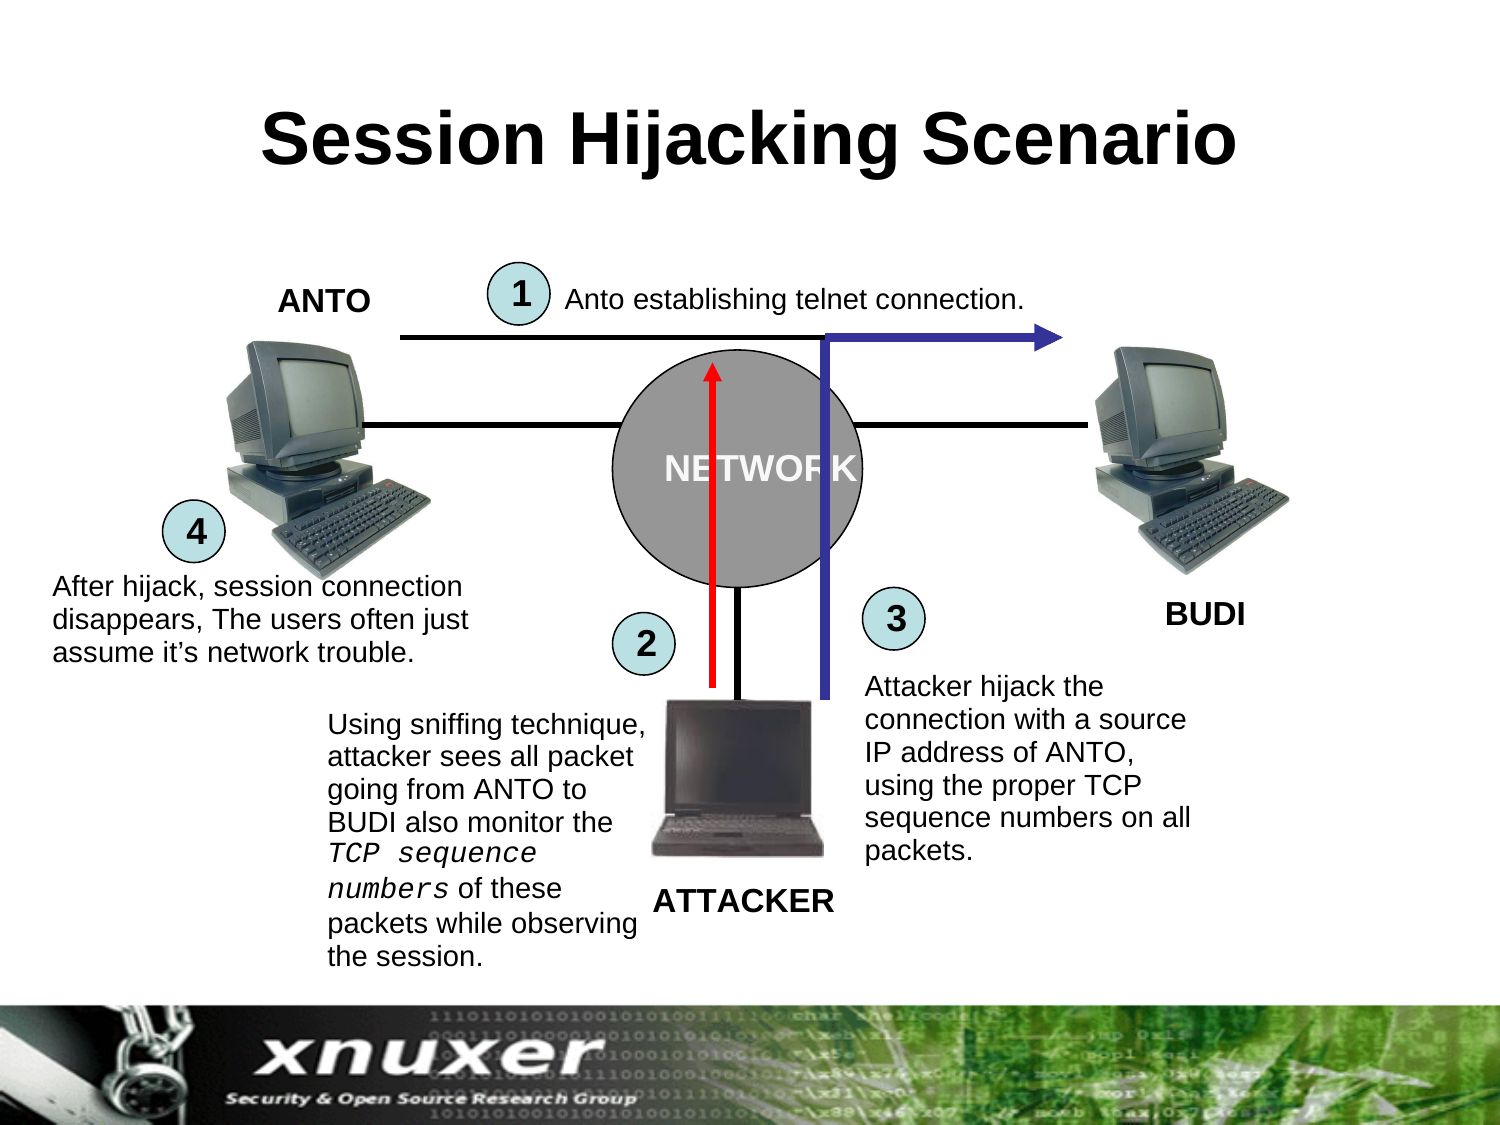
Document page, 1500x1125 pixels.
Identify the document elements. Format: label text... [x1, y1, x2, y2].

text_box BUDI [1149, 587, 1261, 640]
text_box Anto establishing telnet connection. [549, 275, 1191, 324]
text_box After hijack, session connection disappears, The users often just assume it’s network trouble. [37, 562, 526, 677]
text_box 1 [487, 262, 551, 326]
text_box Attacker hijack the connection with a source IP address of ANTO, using the proper TCP sequence numbers on all packets. [849, 662, 1213, 875]
text_box 3 [862, 587, 926, 651]
text_box ANTO [262, 275, 387, 328]
text_box NETWORK [612, 349, 820, 588]
picture [0, 0, 1500, 1125]
text_box 2 [612, 612, 676, 676]
text_box ATTACKER [676, 875, 850, 928]
title Session Hijacking Scenario [75, 45, 1426, 233]
text_box Using sniffing technique, attacker sees all packet going from ANTO to BUDI also monitor the TCP sequence numbers of these packets while observing the session. [312, 699, 676, 981]
text_box NETWORK [830, 388, 863, 549]
text_box 4 [162, 500, 226, 562]
